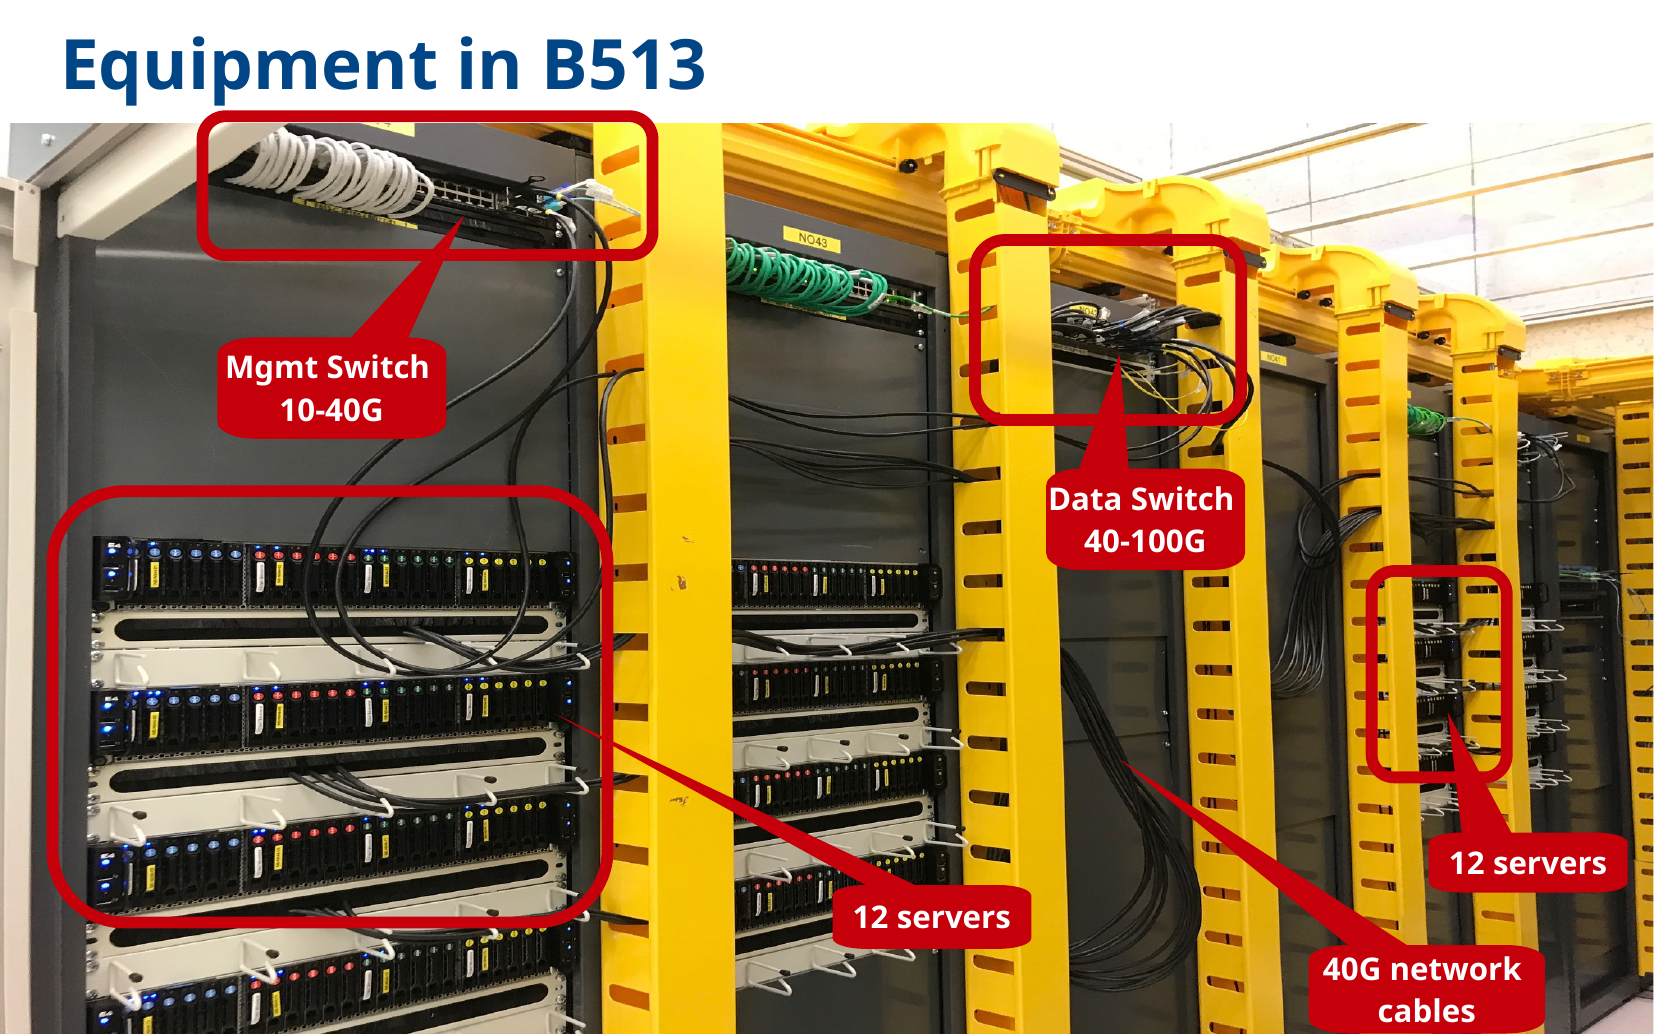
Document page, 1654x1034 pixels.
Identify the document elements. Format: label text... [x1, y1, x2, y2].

text_box 12 servers [1428, 712, 1628, 893]
text_box Mgmt Switch 10-40G [217, 215, 465, 439]
text_box 40G network cables [1118, 758, 1546, 1034]
text_box Data Switch 40-100G [1046, 354, 1246, 571]
text_box 12 servers [554, 713, 1032, 949]
picture [0, 123, 1654, 1034]
picture [209, 138, 646, 249]
title Equipment in B513 [209, 123, 646, 138]
title Equipment in B513 [60, 0, 1528, 138]
